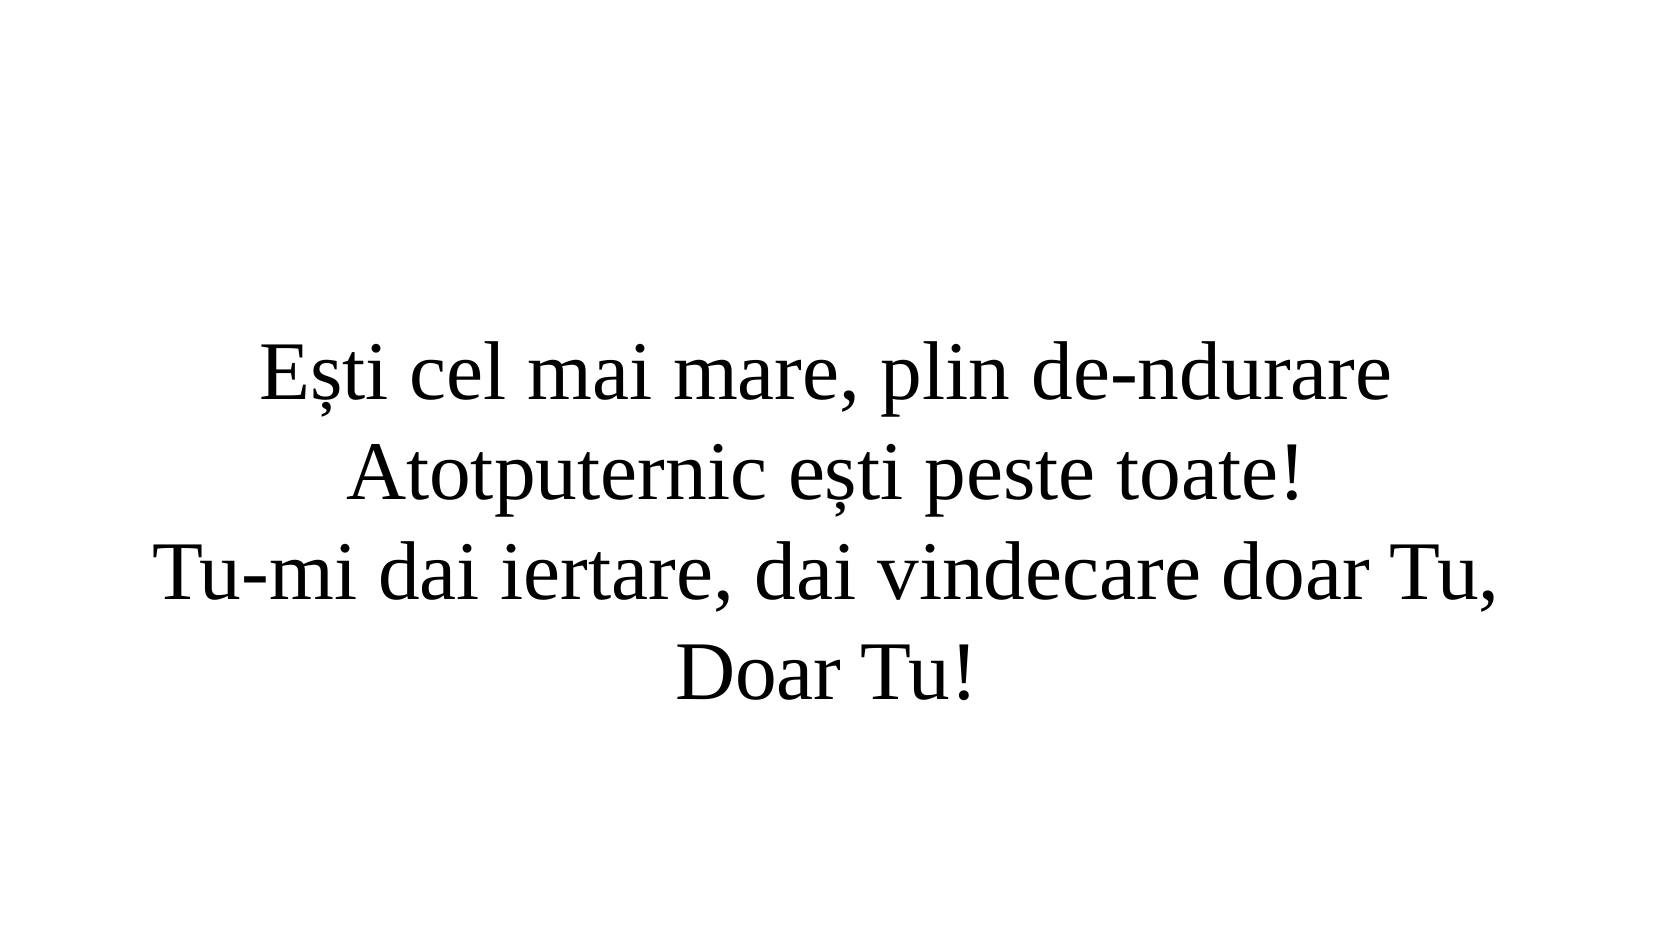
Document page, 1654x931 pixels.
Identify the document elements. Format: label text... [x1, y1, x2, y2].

subtitle Ești cel mai mare, plin de-ndurare Atotputernic ești peste toate! Tu-mi dai iertare, dai vindecare doar Tu, Doar Tu! [0, 308, 1654, 651]
